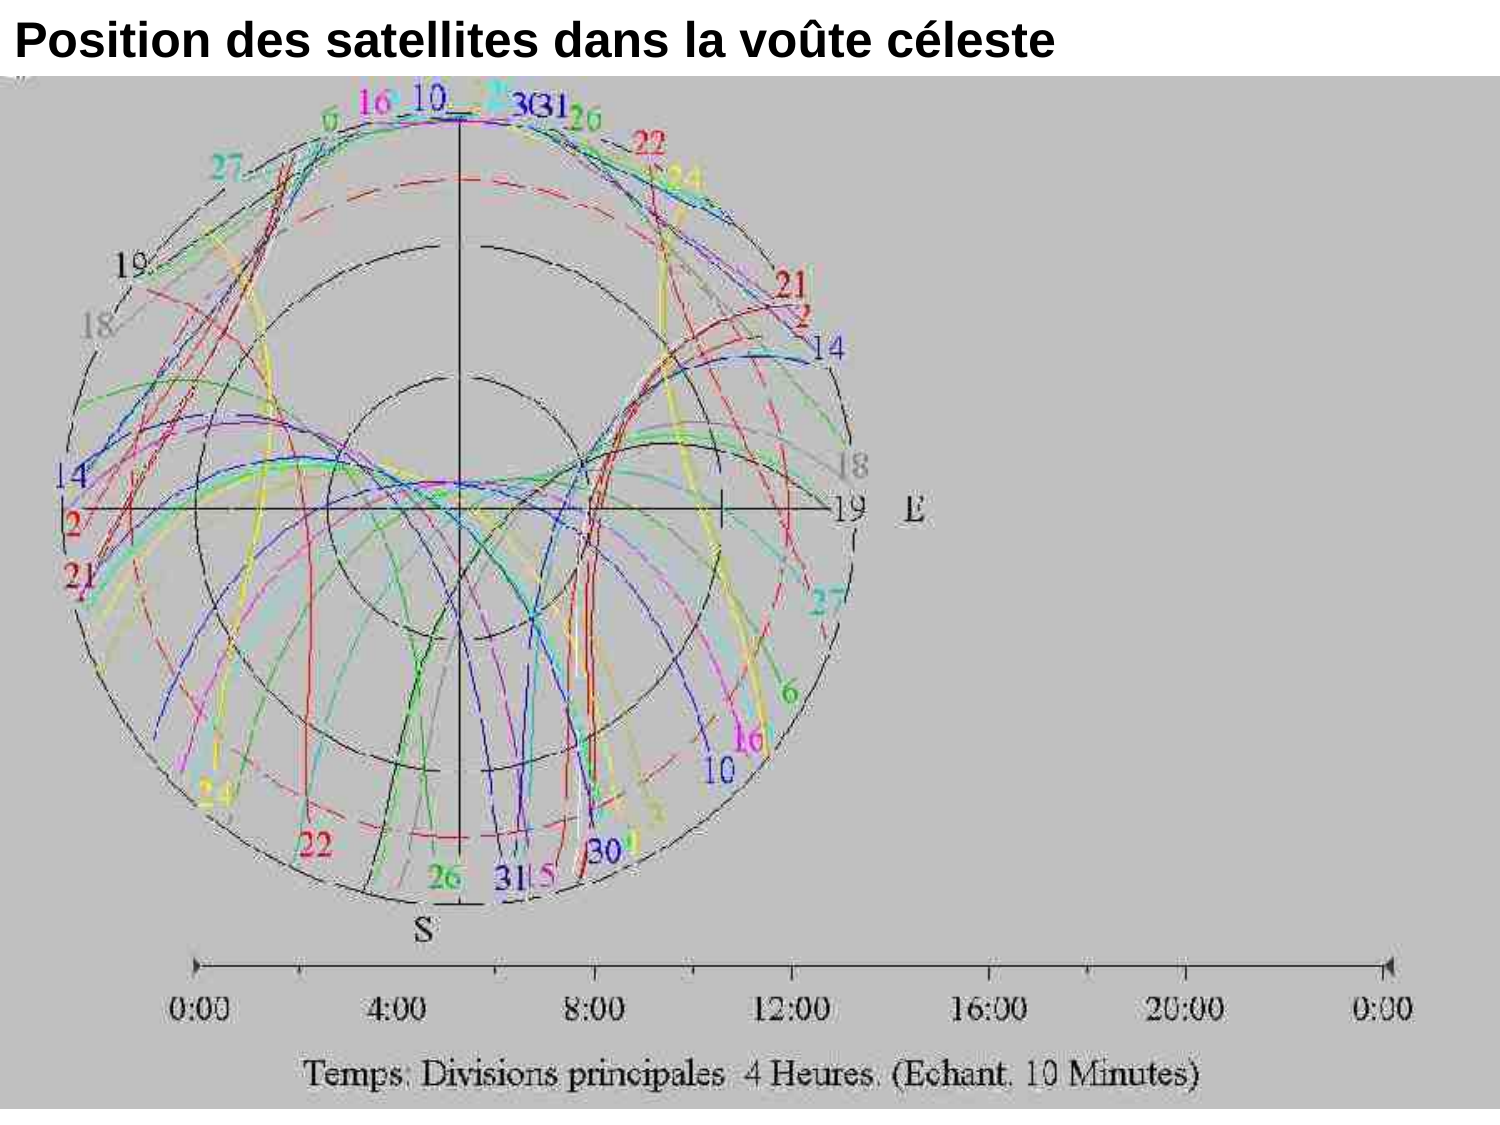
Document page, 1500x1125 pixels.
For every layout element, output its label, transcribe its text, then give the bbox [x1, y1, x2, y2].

text_box Position des satellites dans la voûte céleste [0, 0, 1072, 76]
picture [0, 76, 1500, 1109]
